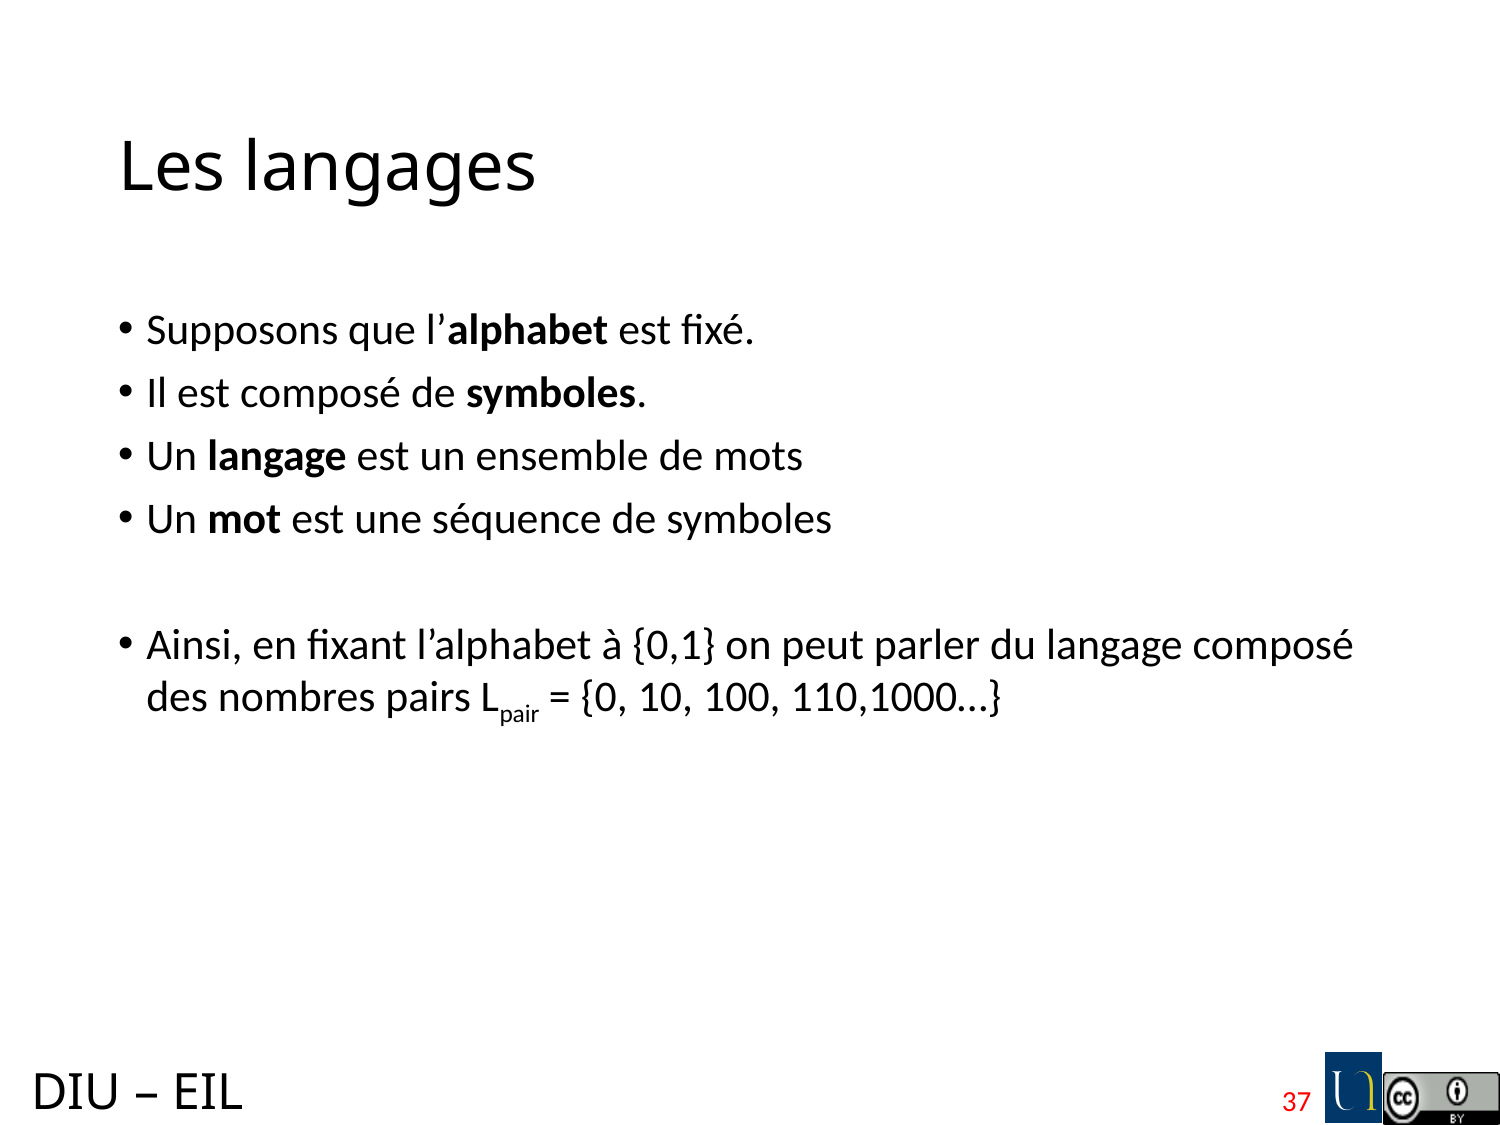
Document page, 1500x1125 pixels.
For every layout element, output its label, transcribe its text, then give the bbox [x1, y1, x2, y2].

picture [1383, 1072, 1500, 1125]
slide_number <numéro> [1240, 1070, 1327, 1125]
picture [1325, 1052, 1382, 1123]
list Supposons que l’alphabet est fixé. Il est composé de symboles. Un langage est un ensemble de mots Un mot est une séquence de symboles Ainsi, en fixant l’alphabet à {0,1} on peut parler du langage composé des nombres pairs Lpair = {0, 10, 100, 110,1000…} [103, 299, 1397, 1014]
title Les langages [103, 59, 1397, 278]
